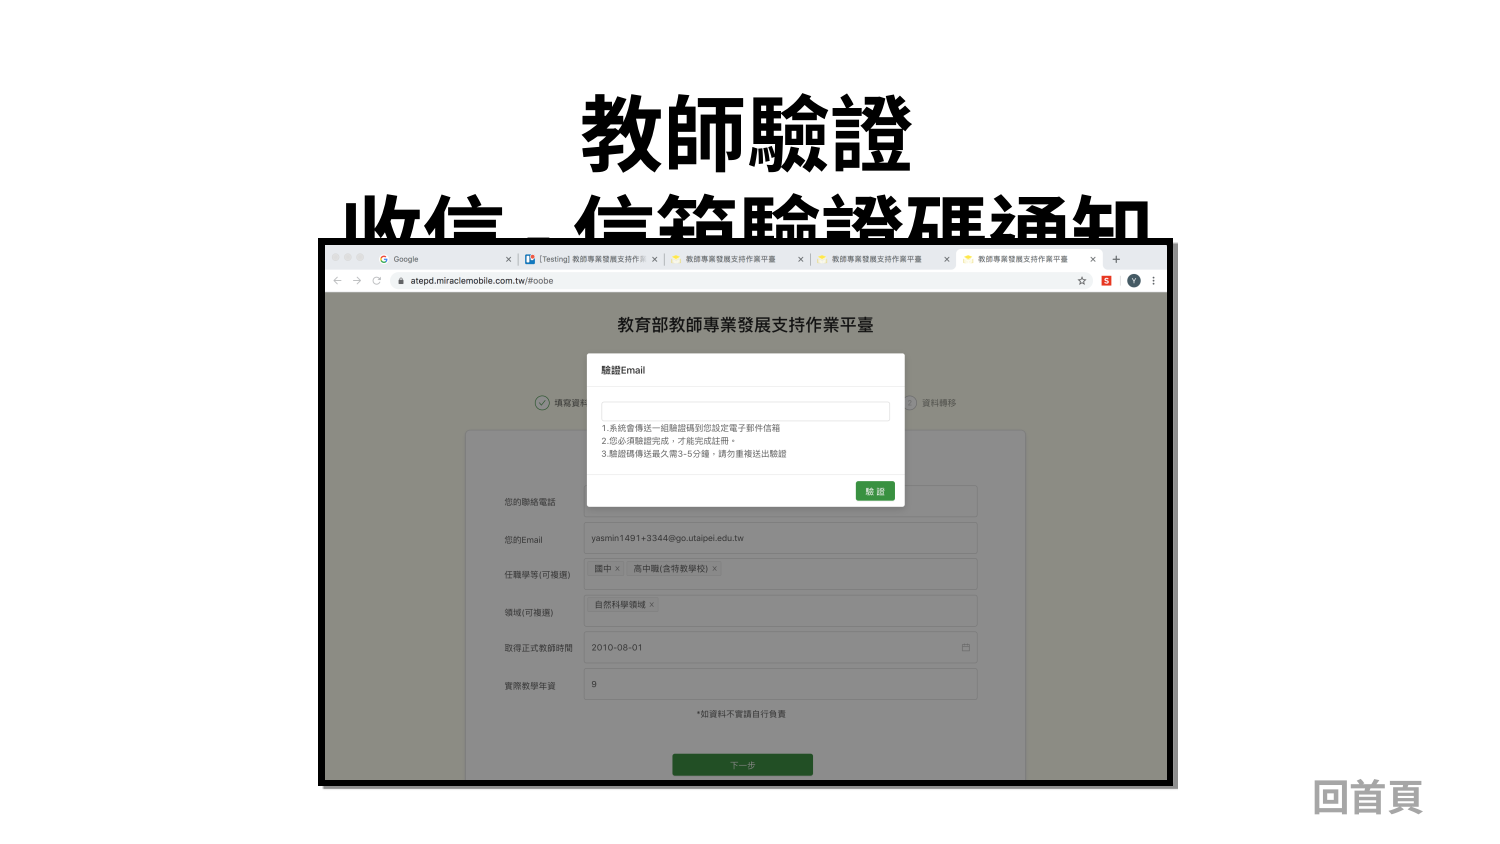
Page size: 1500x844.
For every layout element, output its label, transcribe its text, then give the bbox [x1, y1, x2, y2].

title 教師驗證 收信-信箱驗證碼通知 [83, 75, 1412, 177]
picture [324, 244, 1167, 781]
